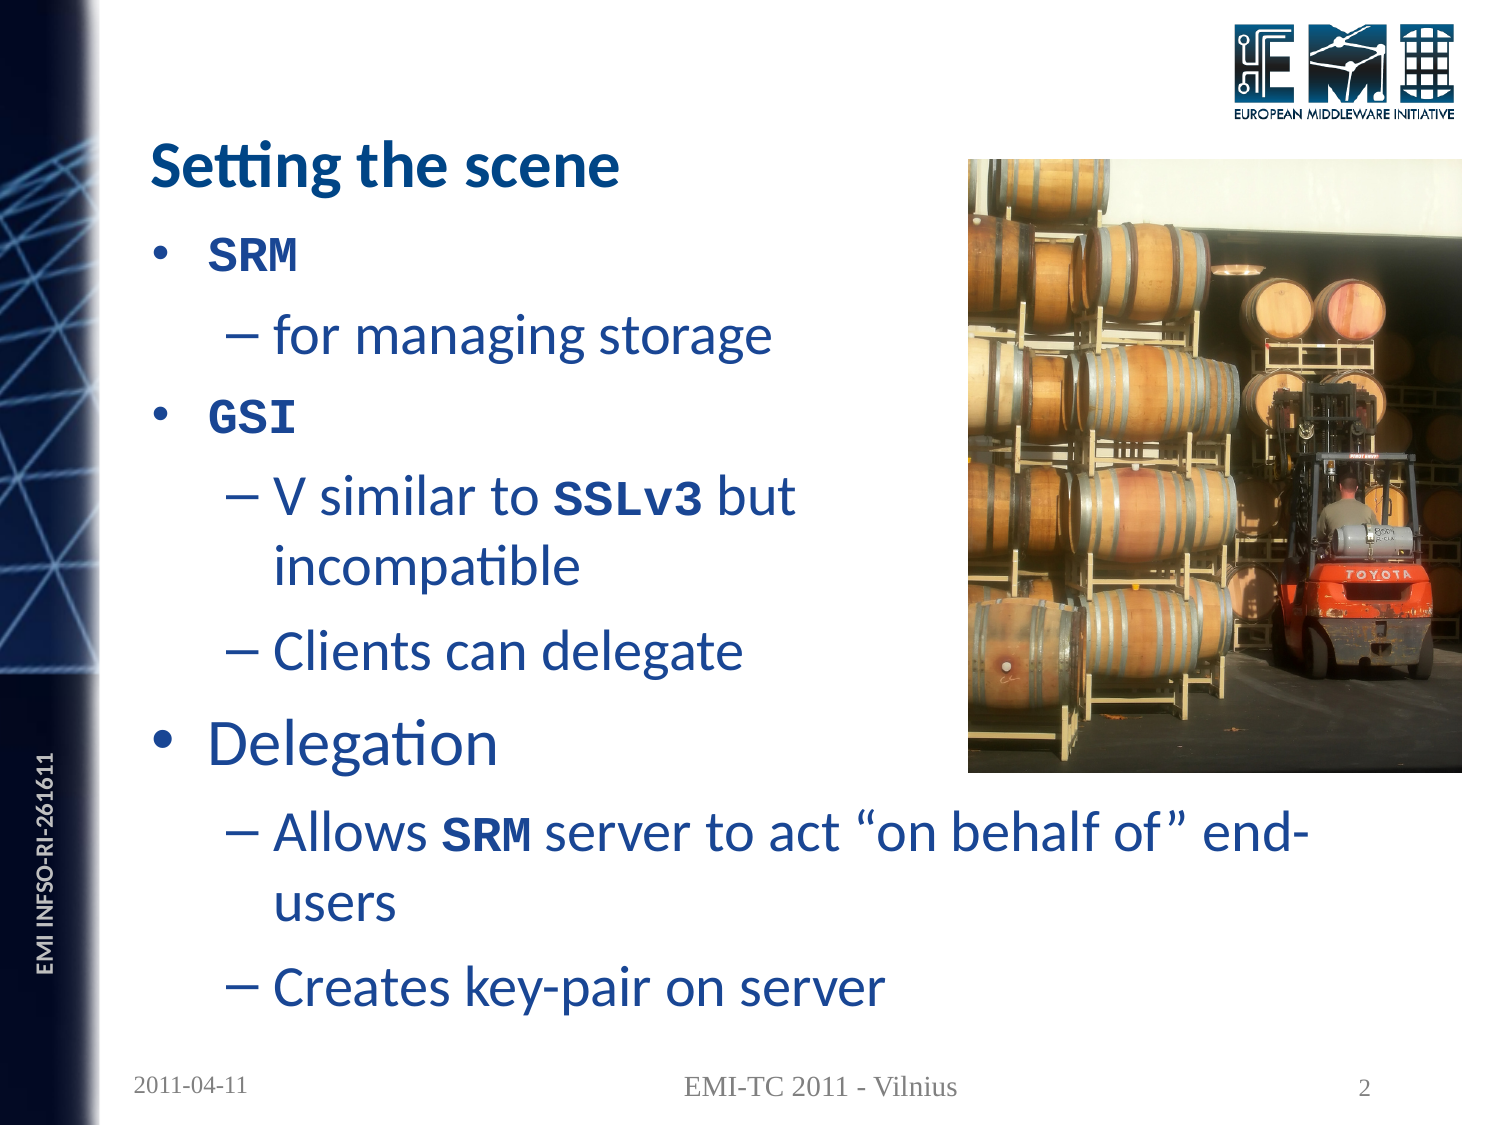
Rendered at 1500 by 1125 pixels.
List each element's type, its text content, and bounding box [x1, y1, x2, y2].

picture [968, 159, 1462, 773]
picture [1185, 8, 1500, 115]
title Setting the scene [150, 115, 1500, 207]
picture [0, 0, 111, 1125]
list SRM for managing storage GSI V similar to SSLv3 but incompatible Clients can delegate Delegation Allows SRM server to act “on behalf of” end-users Creates key-pair on server [151, 221, 1388, 1063]
